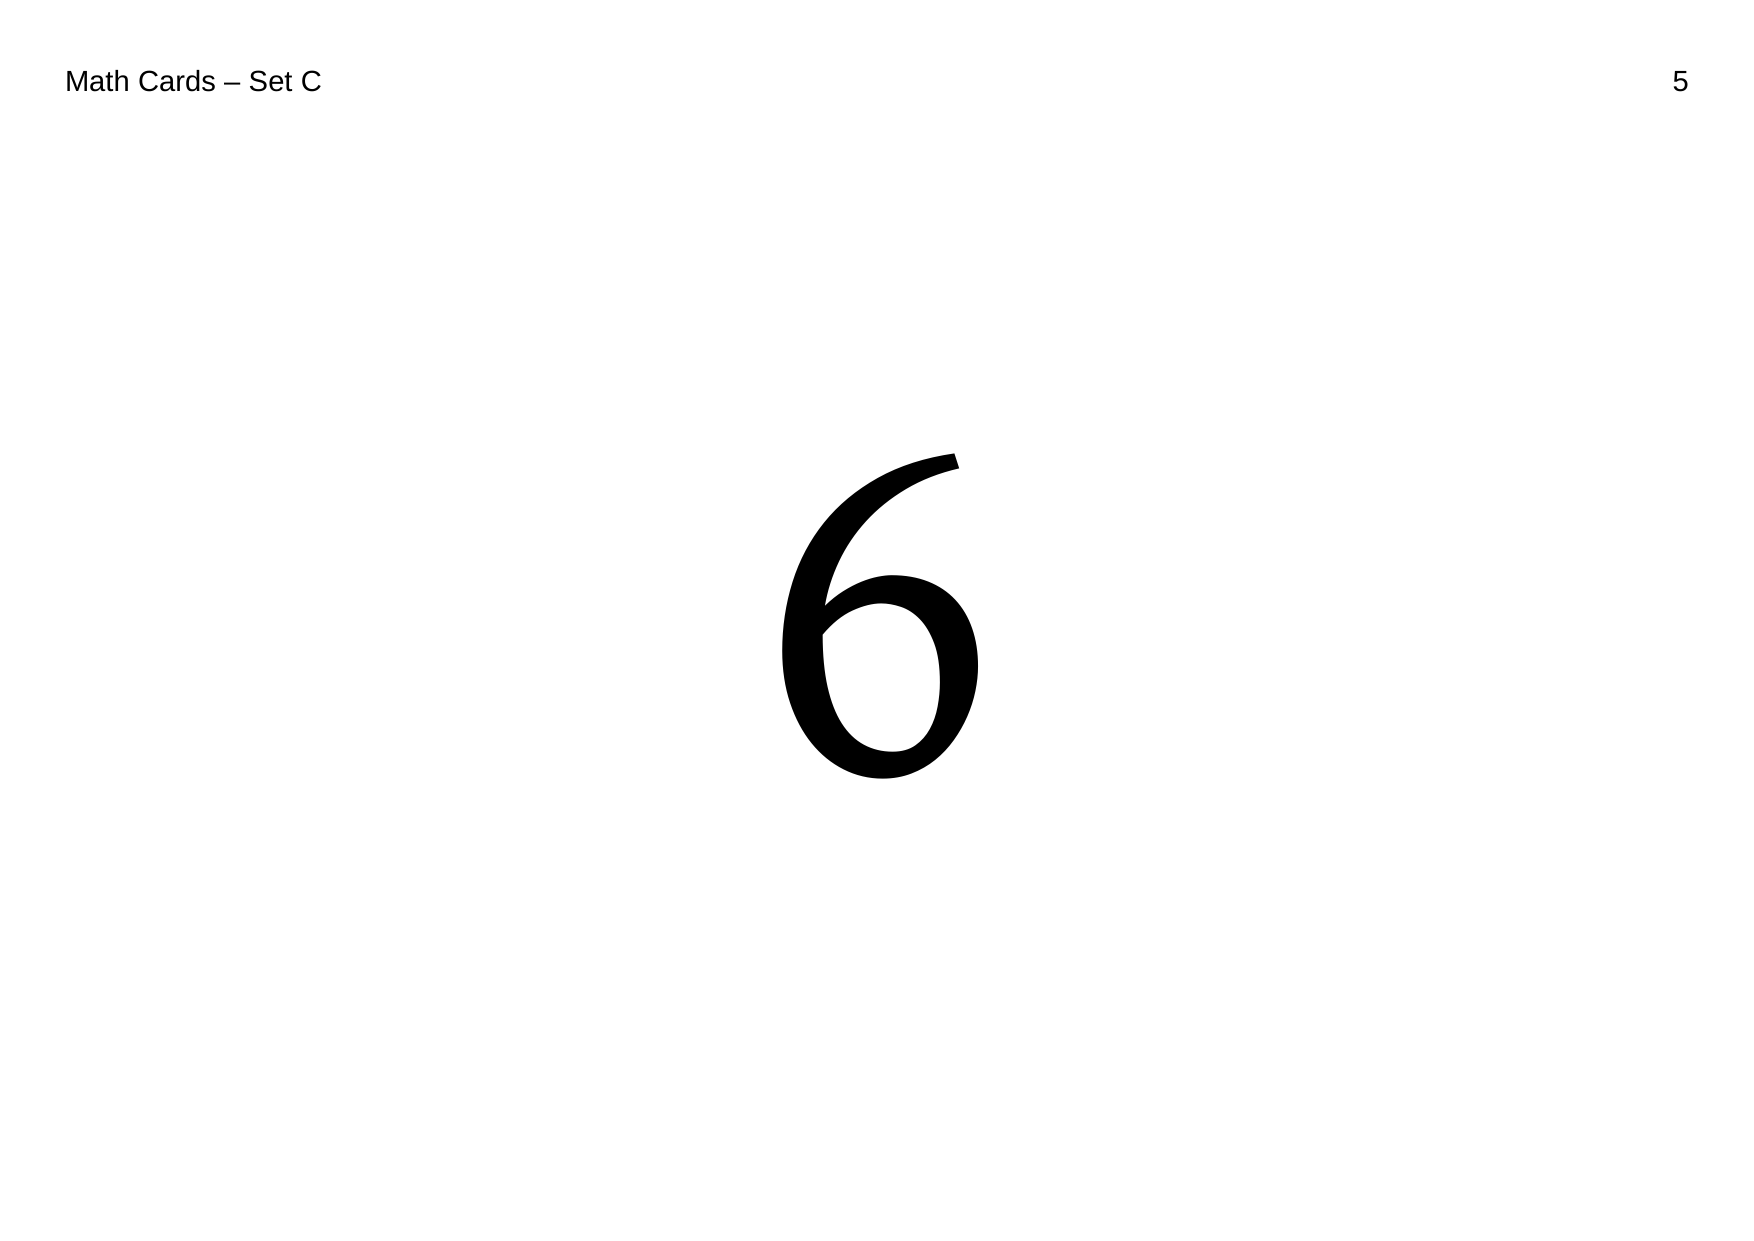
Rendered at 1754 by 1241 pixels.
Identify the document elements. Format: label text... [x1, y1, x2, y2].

text_box Math Cards – Set C [59, 59, 329, 104]
text_box 6 [724, 318, 1030, 922]
text_box 5 [1666, 59, 1695, 104]
